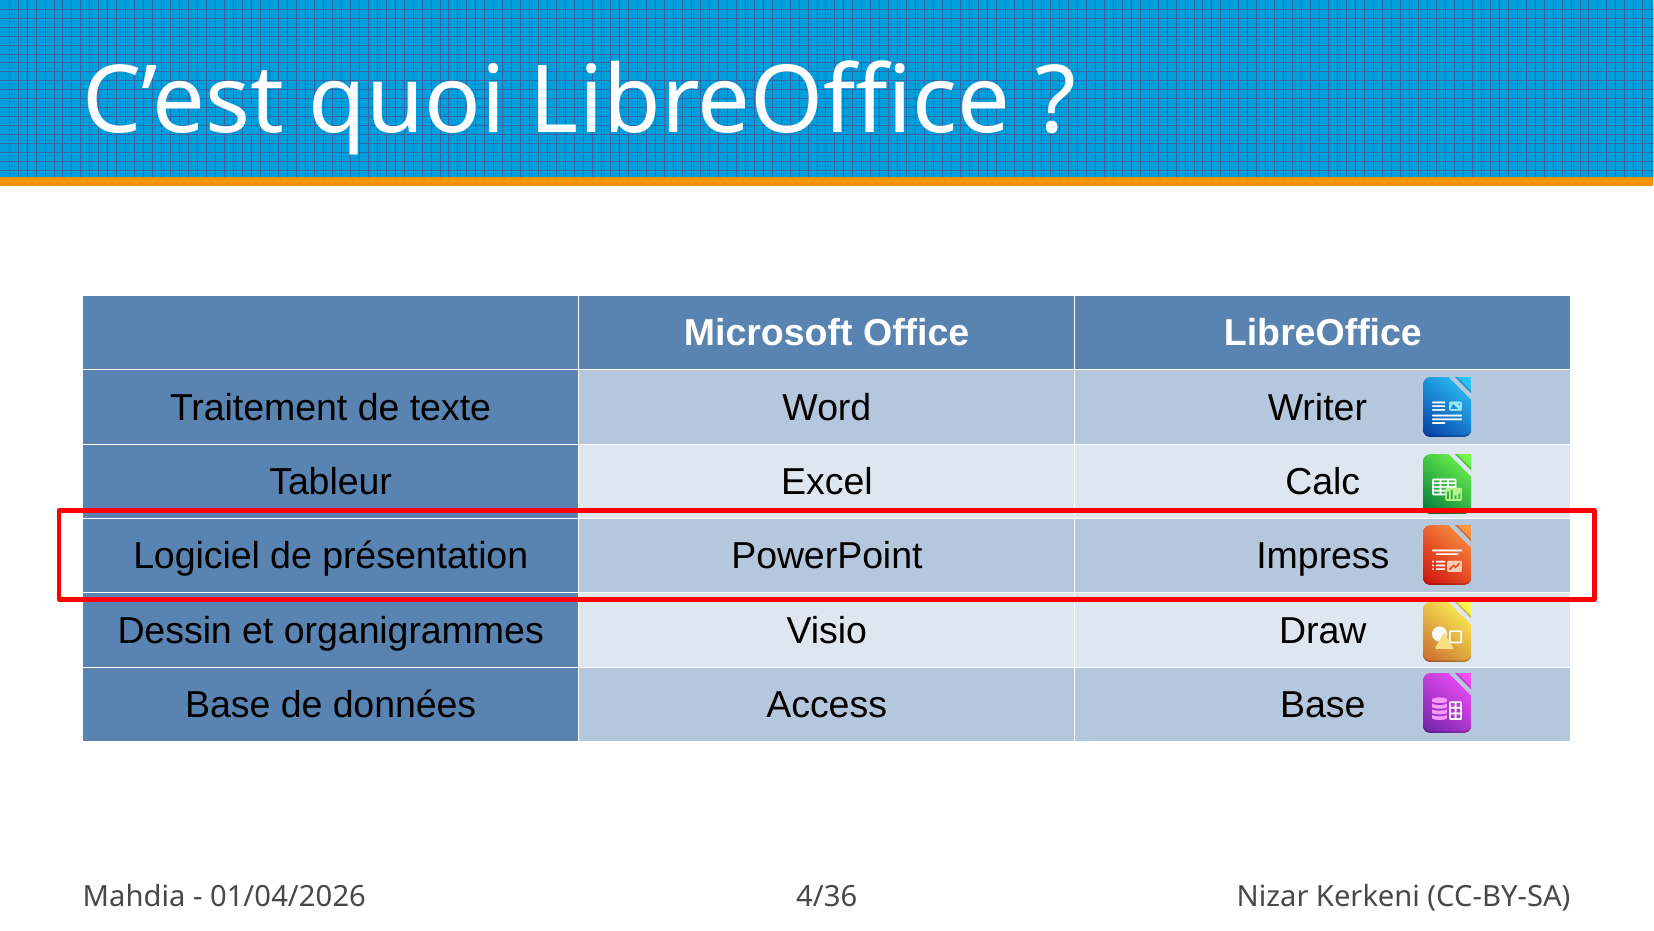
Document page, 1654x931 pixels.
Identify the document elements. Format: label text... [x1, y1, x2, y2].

table_cell Access [579, 668, 1074, 741]
table_header [83, 296, 578, 369]
title C’est quoi LibreOffice ? [82, 14, 1571, 178]
table_cell Writer [1075, 370, 1570, 444]
table_cell Base de données [83, 668, 578, 741]
table_header Microsoft Office [579, 296, 1074, 369]
table_cell Word [579, 370, 1074, 444]
table_cell Draw [1075, 602, 1570, 667]
table_cell Dessin et organigrammes [83, 602, 578, 667]
table_cell Excel [579, 513, 1074, 518]
table_cell Draw [1075, 593, 1570, 597]
table_cell PowerPoint [579, 519, 1074, 592]
table_cell Logiciel de présentation [83, 519, 578, 592]
table_cell Tableur [83, 445, 578, 508]
picture [1417, 454, 1477, 508]
table_cell Visio [579, 602, 1074, 667]
table_cell Traitement de texte [83, 370, 578, 444]
table_header LibreOffice [1075, 296, 1570, 369]
picture [1417, 673, 1477, 733]
table_cell Calc [1075, 445, 1570, 508]
picture [1417, 377, 1477, 438]
table_cell Calc [1075, 513, 1570, 518]
table_cell Impress [1075, 519, 1570, 592]
picture [1417, 602, 1477, 662]
table_cell Excel [579, 445, 1074, 508]
table_cell Visio [579, 593, 1074, 597]
picture [1417, 525, 1477, 585]
table_cell Dessin et organigrammes [83, 593, 578, 597]
table_cell Tableur [83, 513, 578, 518]
table_cell Base [1075, 668, 1570, 741]
